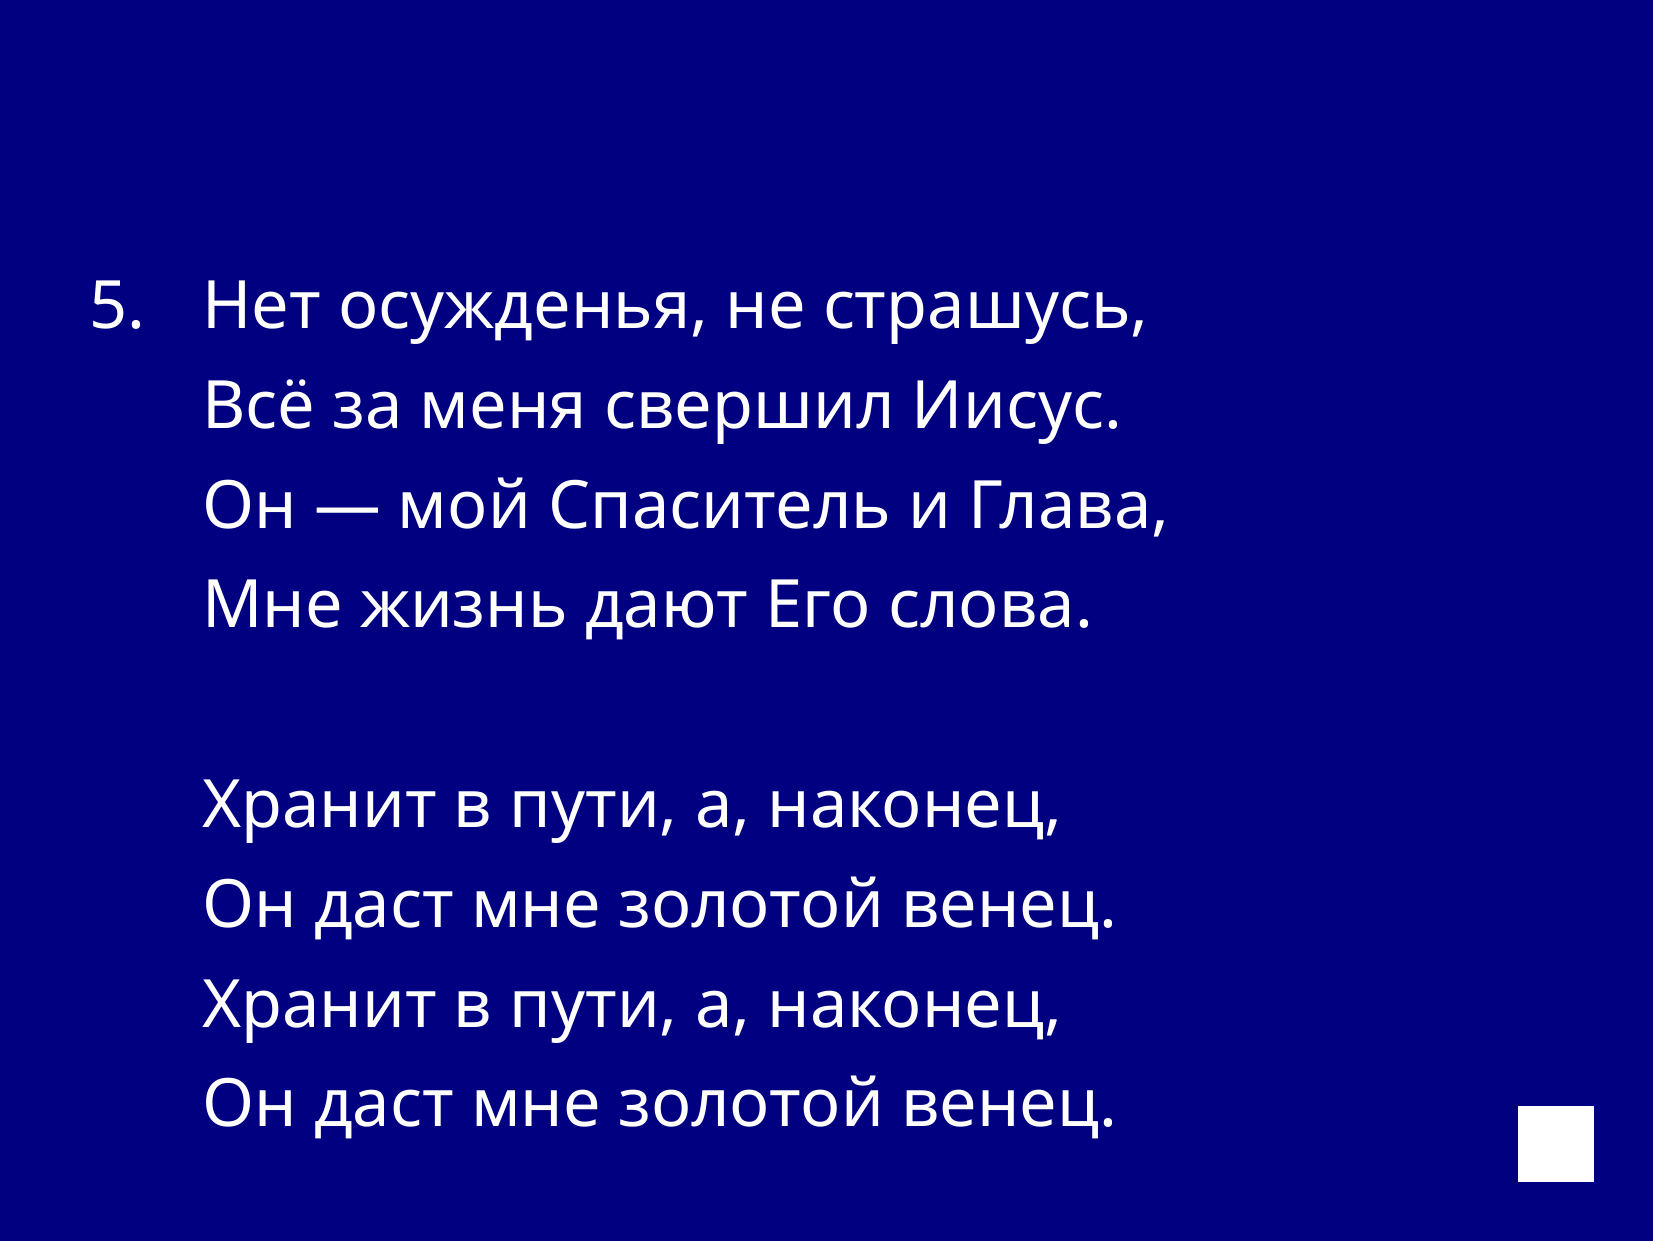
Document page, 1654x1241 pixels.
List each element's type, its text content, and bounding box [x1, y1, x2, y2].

text_box [1518, 1106, 1594, 1182]
text_box 5. Нет осужденья, не страшусь, Всё за меня свершил Иисус. Он ― мой Спаситель и Глава, Мне жизнь дают Его слова. Хранит в пути, а, наконец, Он даст мне золотой венец. Хранит в пути, а, наконец, Он даст мне золотой венец. [75, 150, 1576, 1163]
